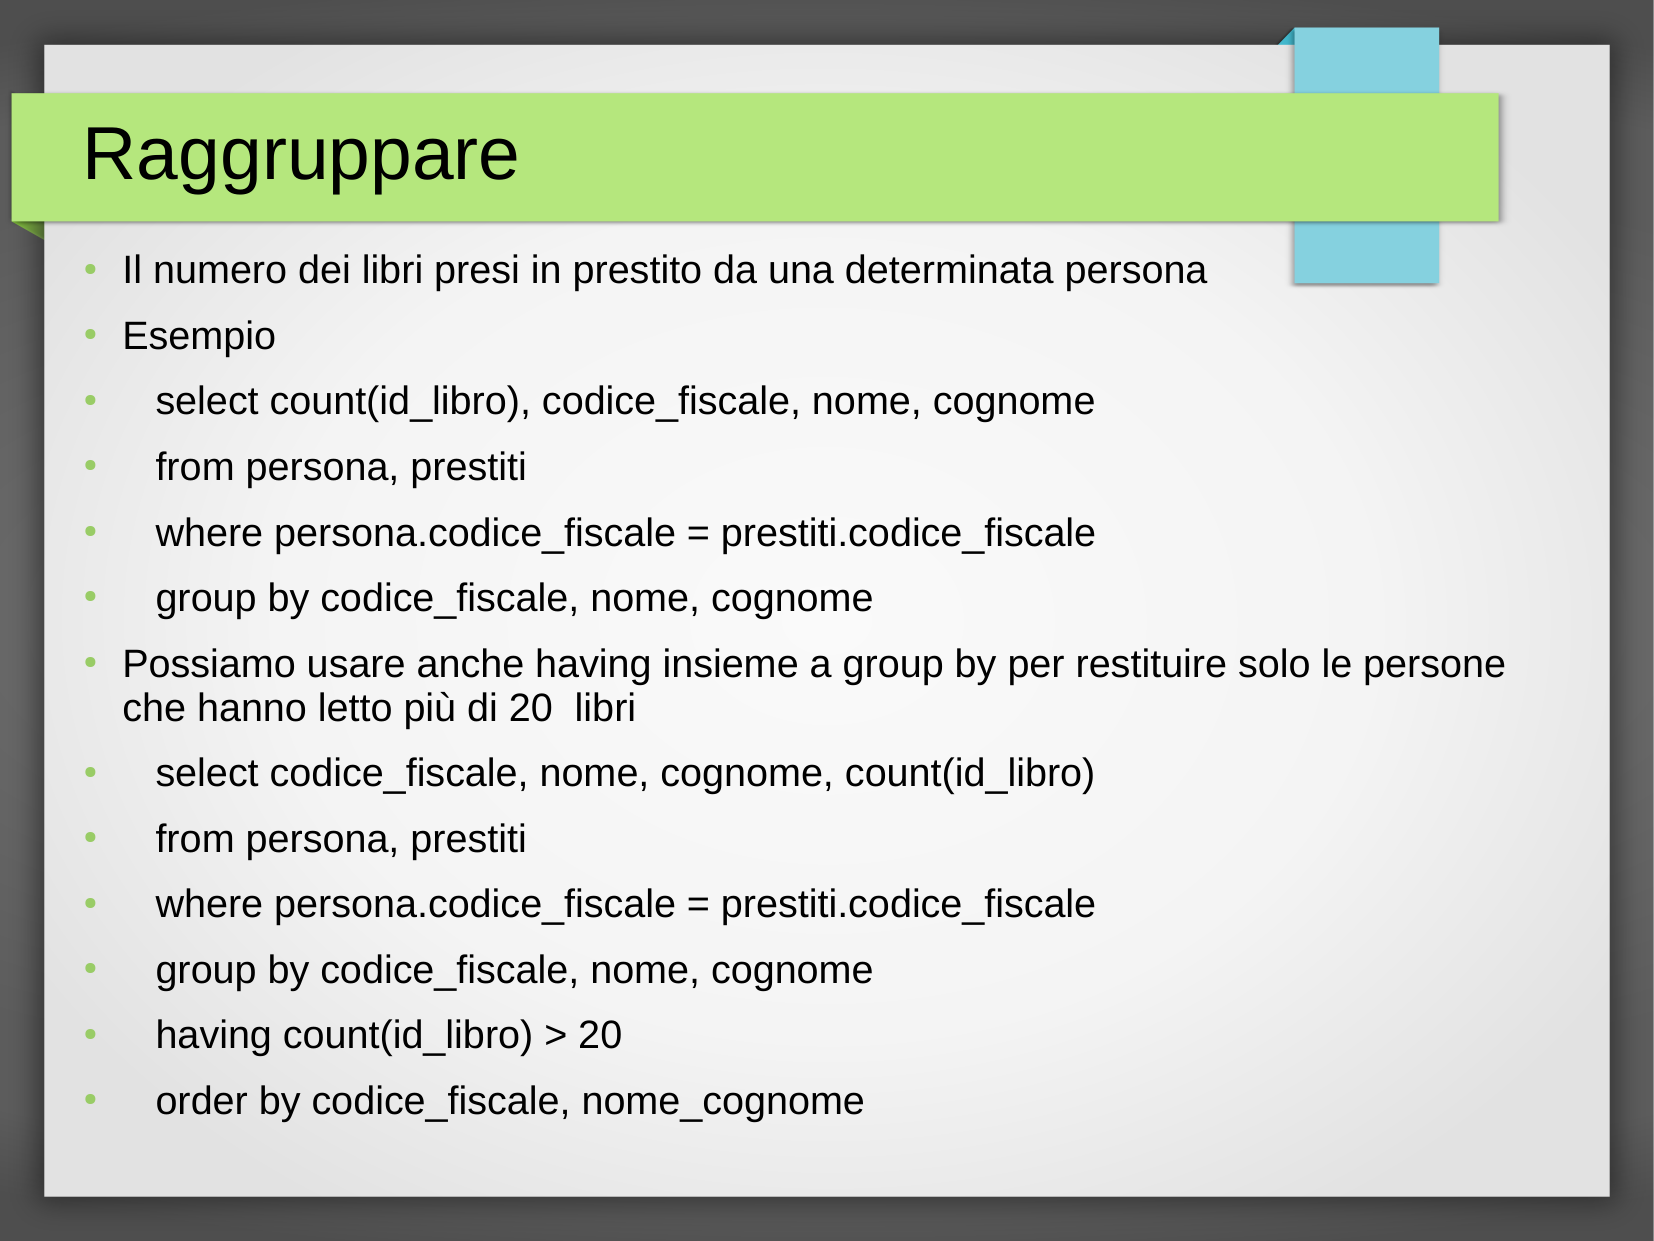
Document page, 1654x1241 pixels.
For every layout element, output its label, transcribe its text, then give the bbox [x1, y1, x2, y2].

picture [0, 0, 1654, 1241]
list Il numero dei libri presi in prestito da una determinata persona Esempio select count(id_libro), codice_fiscale, nome, cognome from persona, prestiti where persona.codice_fiscale = prestiti.codice_fiscale group by codice_fiscale, nome, cognome Possiamo usare anche having insieme a group by per restituire solo le persone che hanno letto più di 20 libri select codice_fiscale, nome, cognome, count(id_libro) from persona, prestiti where persona.codice_fiscale = prestiti.codice_fiscale group by codice_fiscale, nome, cognome having count(id_libro) > 20 order by codice_fiscale, nome_cognome [70, 248, 1560, 1134]
title Raggruppare [82, 94, 1264, 213]
